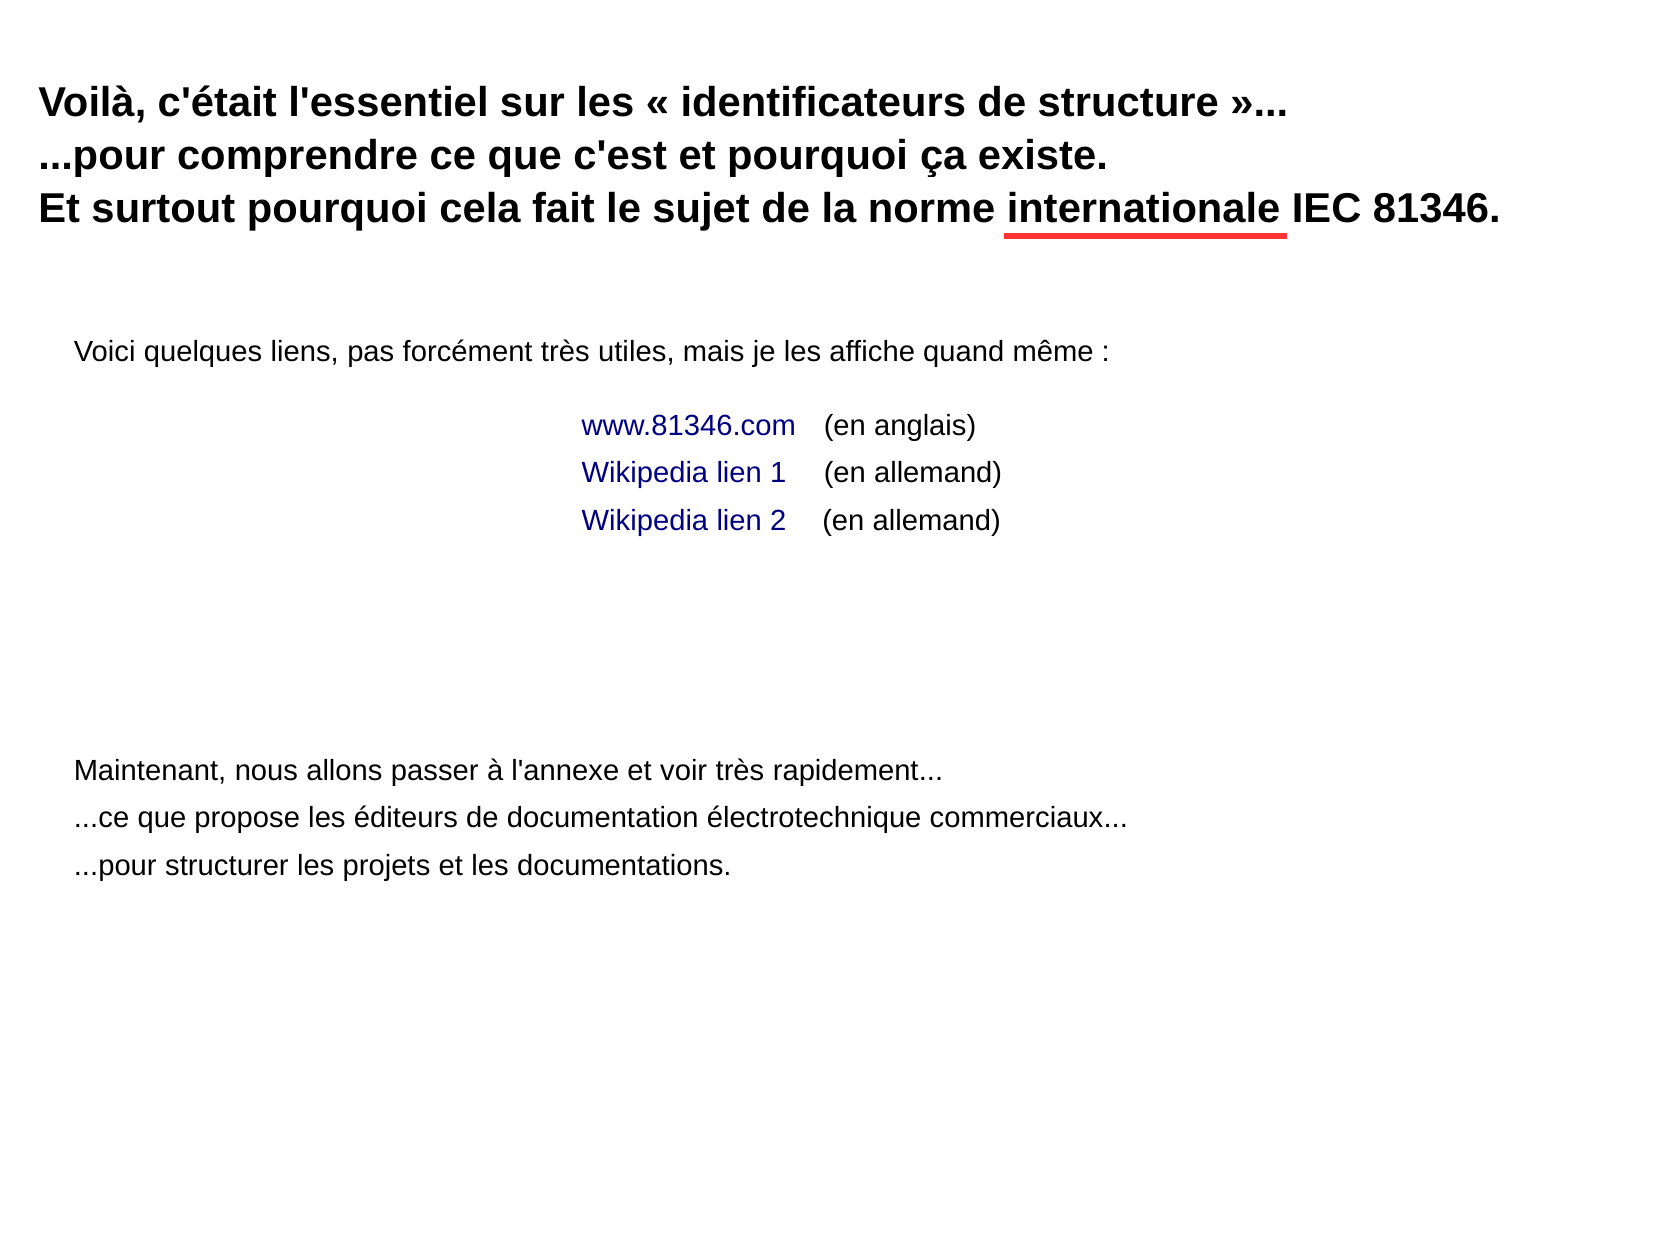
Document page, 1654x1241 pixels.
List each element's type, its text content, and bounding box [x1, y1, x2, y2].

text_box Voici quelques liens, pas forcément très utiles, mais je les affiche quand même : [59, 327, 1205, 384]
text_box ...pour comprendre ce que c'est et pourquoi ça existe. [23, 124, 1595, 177]
text_box ...ce que propose les éditeurs de documentation électrotechnique commerciaux... [59, 793, 1595, 841]
text_box Et surtout pourquoi cela fait le sujet de la norme internationale IEC 81346. [23, 177, 1595, 249]
text_box Wikipedia lien 2 [566, 496, 807, 544]
text_box www.81346.com [566, 401, 809, 450]
text_box (en anglais) [809, 401, 1046, 450]
text_box (en allemand) [807, 496, 1044, 544]
text_box Maintenant, nous allons passer à l'annexe et voir très rapidement... [59, 746, 1595, 793]
text_box ...pour structurer les projets et les documentations. [59, 841, 1595, 898]
text_box Voilà, c'était l'essentiel sur les « identificateurs de structure »... [23, 70, 1595, 124]
text_box (en allemand) [809, 450, 1046, 497]
text_box Wikipedia lien 1 [566, 450, 809, 496]
